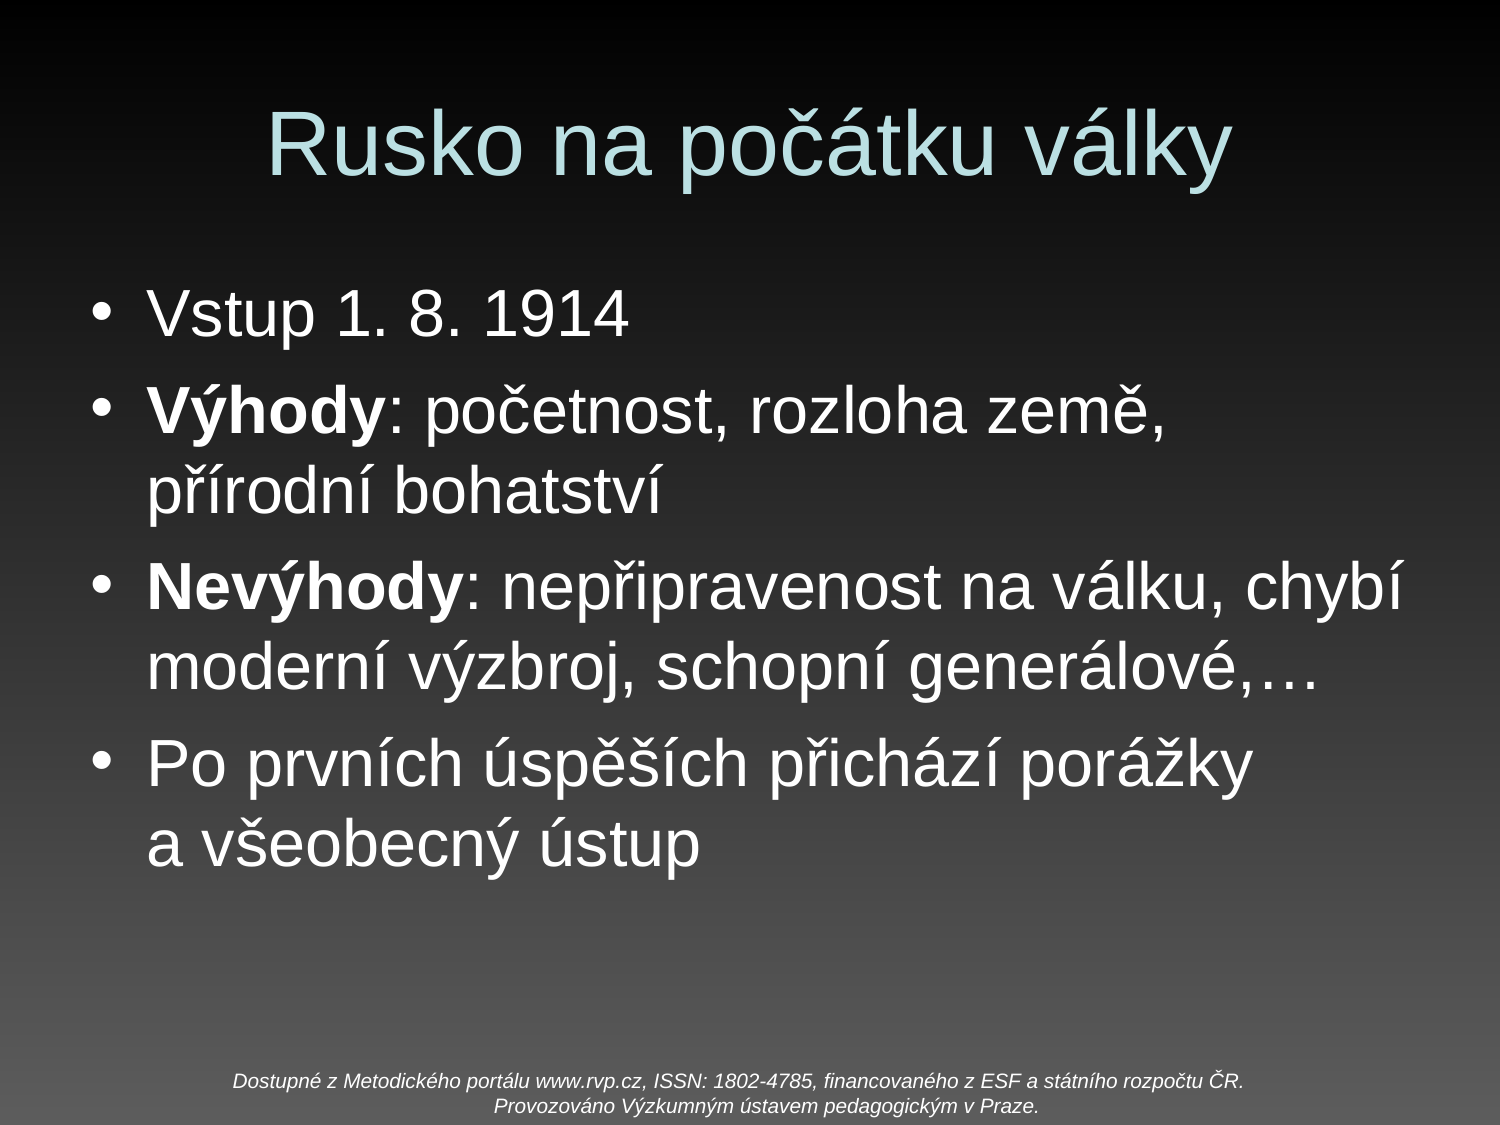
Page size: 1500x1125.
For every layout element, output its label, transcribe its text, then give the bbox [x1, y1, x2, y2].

text_box Dostupné z Metodického portálu www.rvp.cz, ISSN: 1802-4785, financovaného z ESF a státního rozpočtu ČR. Provozováno Výzkumným ústavem pedagogickým v Praze. [161, 1059, 1322, 1125]
list Vstup 1. 8. 1914 Výhody: početnost, rozloha země, přírodní bohatství Nevýhody: nepřipravenost na válku, chybí moderní výzbroj, schopní generálové,… Po prvních úspěších přichází porážky a všeobecný ústup [75, 262, 1426, 1006]
title Rusko na počátku války [75, 45, 1426, 233]
